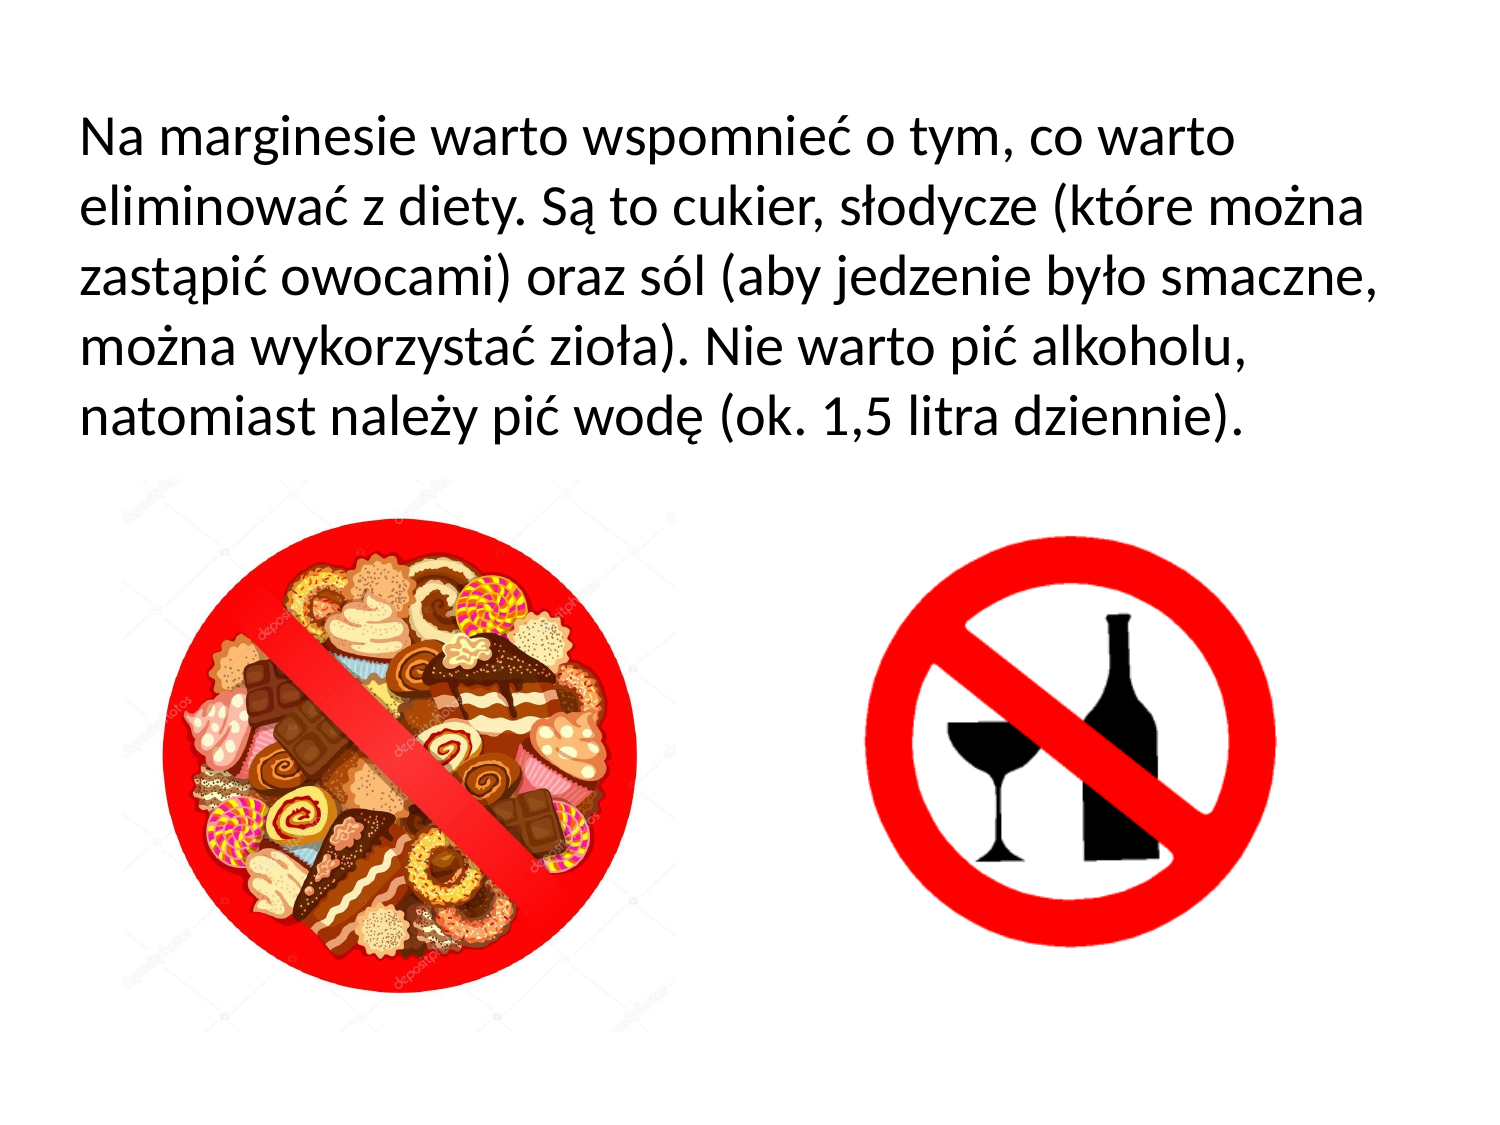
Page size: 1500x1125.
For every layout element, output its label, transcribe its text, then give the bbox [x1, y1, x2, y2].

picture [123, 479, 676, 1032]
text_box Na marginesie warto wspomnieć o tym, co warto eliminować z diety. Są to cukier, słodycze (które można zastąpić owocami) oraz sól (aby jedzenie było smaczne, można wykorzystać zioła). Nie warto pić alkoholu, natomiast należy pić wodę (ok. 1,5 litra dziennie). [64, 90, 1424, 455]
picture [820, 491, 1321, 992]
